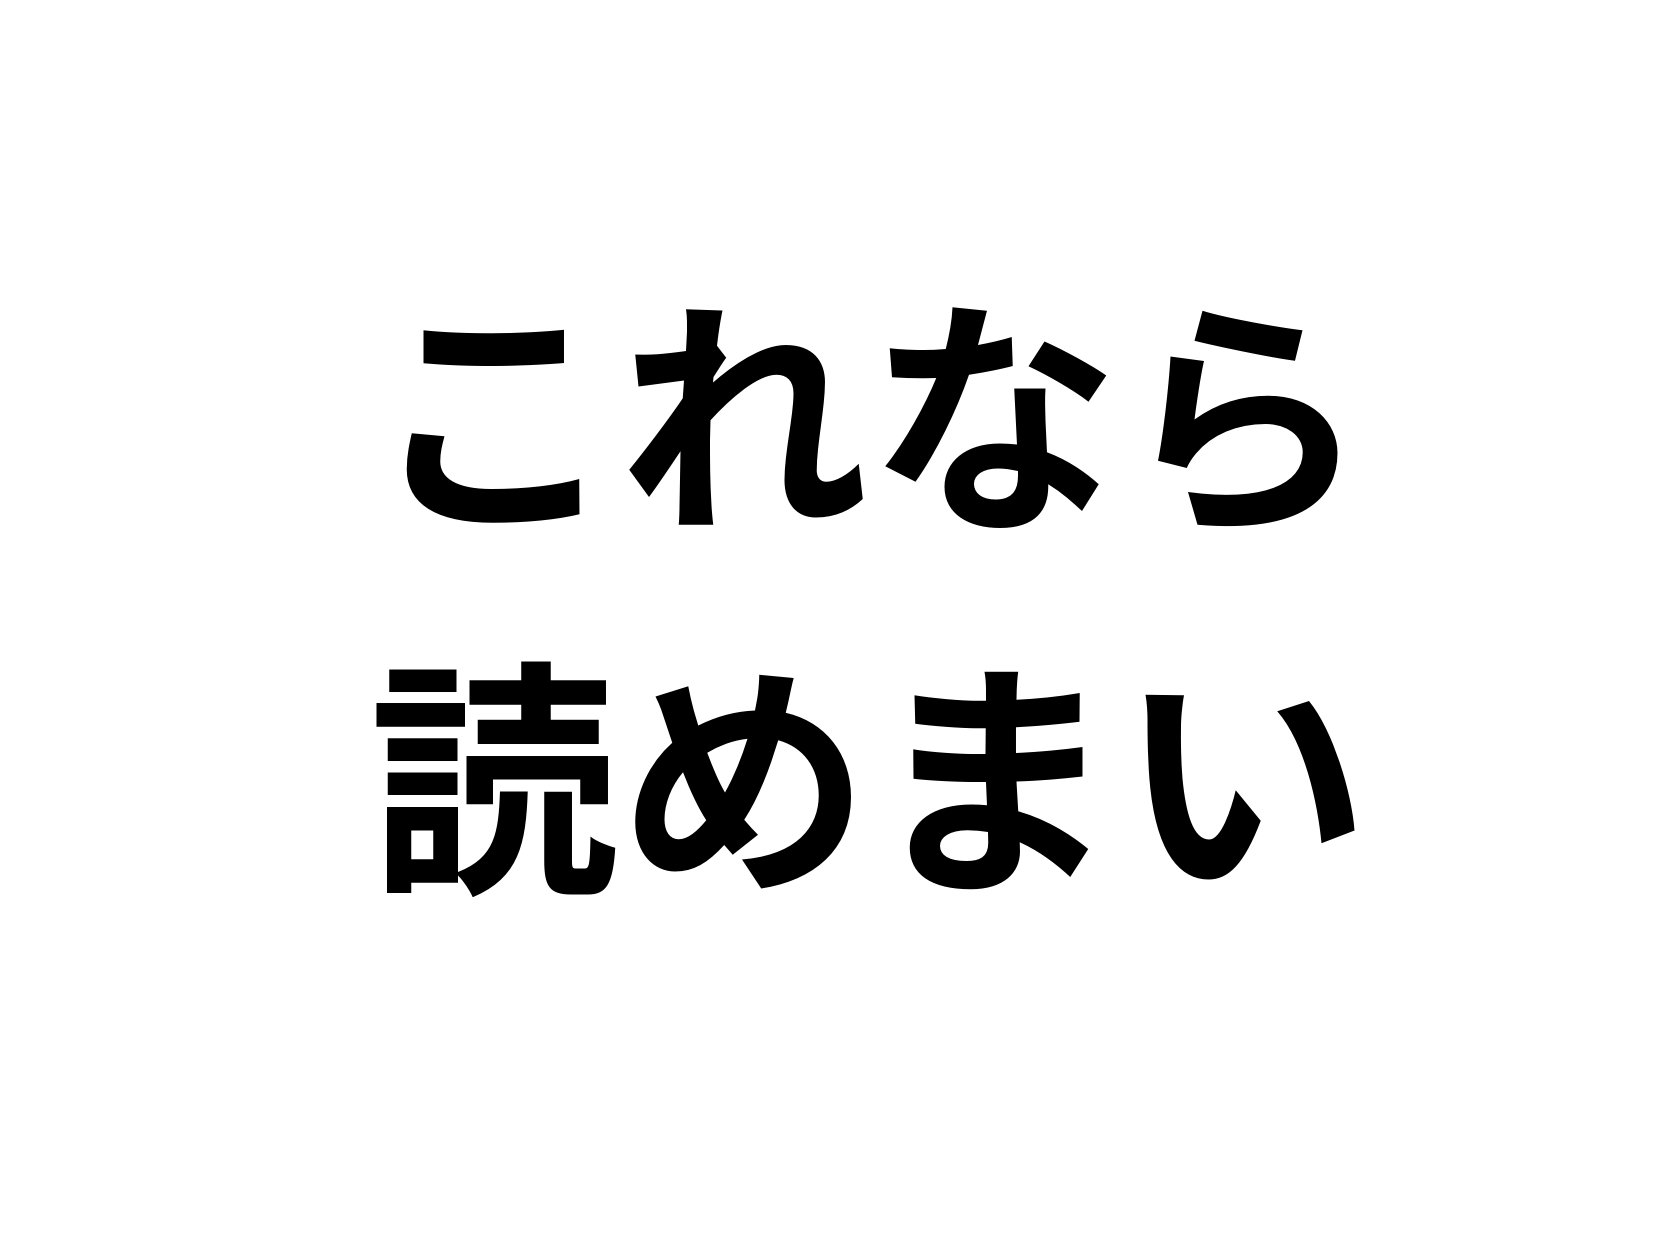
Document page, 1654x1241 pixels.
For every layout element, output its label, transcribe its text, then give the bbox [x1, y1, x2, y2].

text_box これなら 読めまい [354, 214, 1307, 768]
